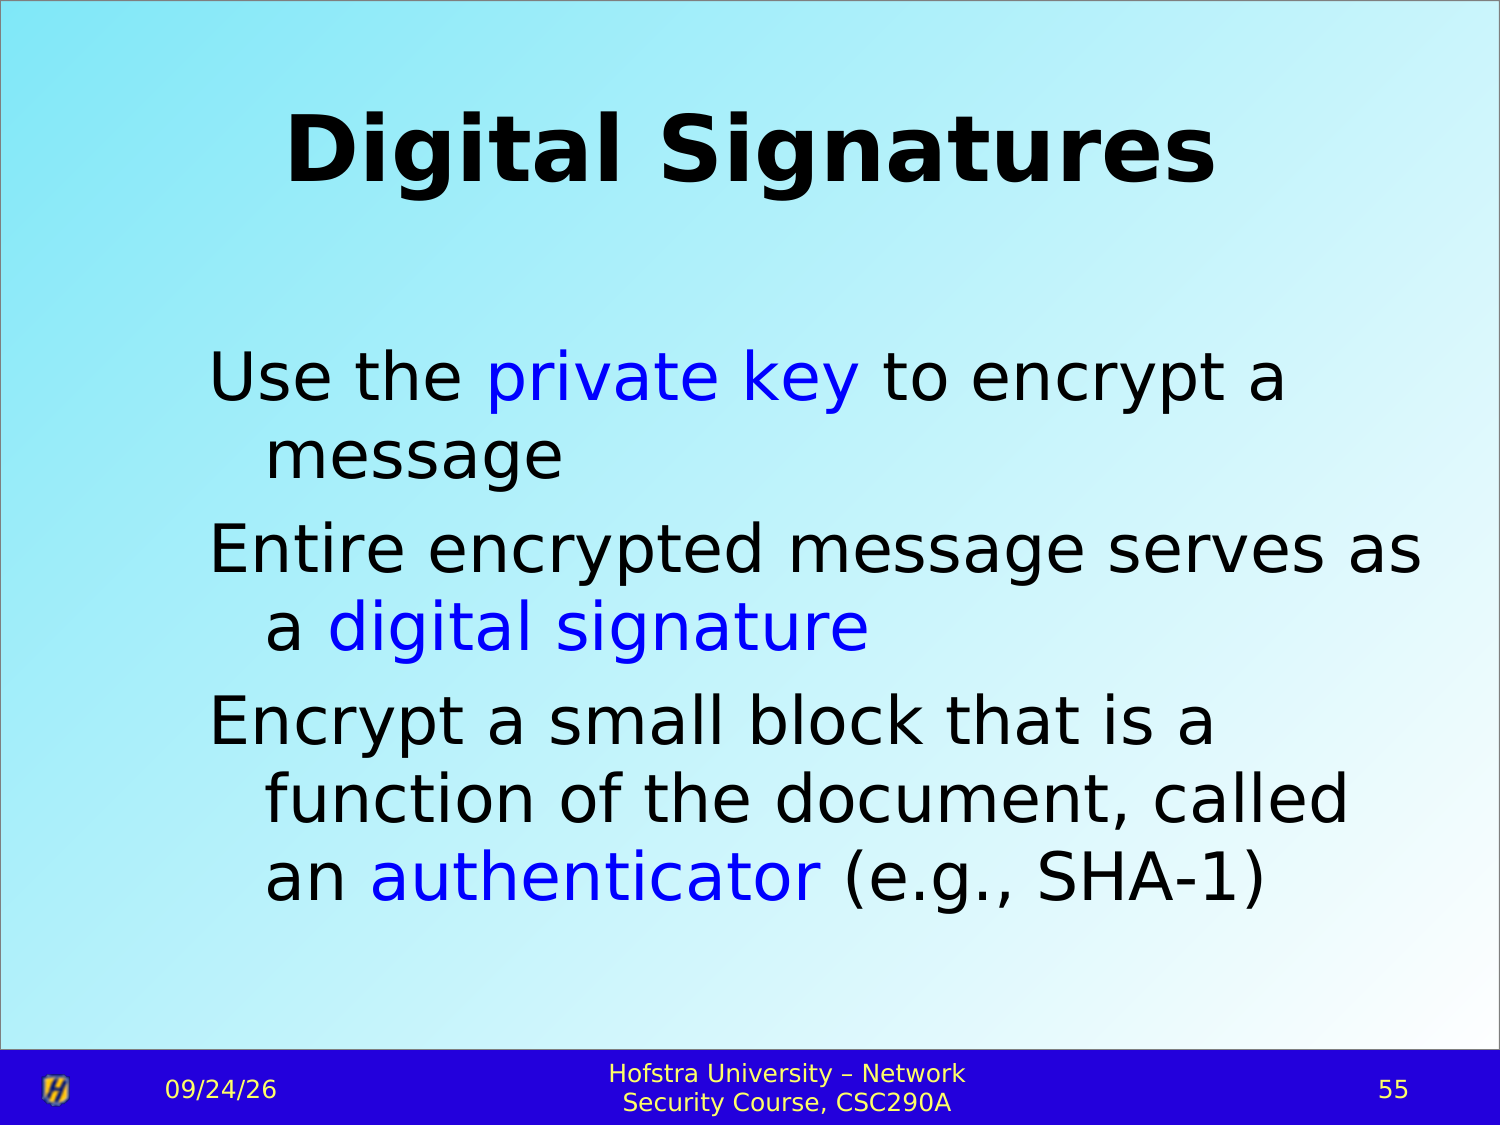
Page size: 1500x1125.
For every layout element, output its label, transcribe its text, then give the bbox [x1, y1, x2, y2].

picture [37, 1072, 76, 1110]
list Use the private key to encrypt a message Entire encrypted message serves as a digital signature Encrypt a small block that is a function of the document, called an authenticator (e.g., SHA-1) [193, 330, 1469, 1007]
title Digital Signatures [112, 85, 1391, 212]
